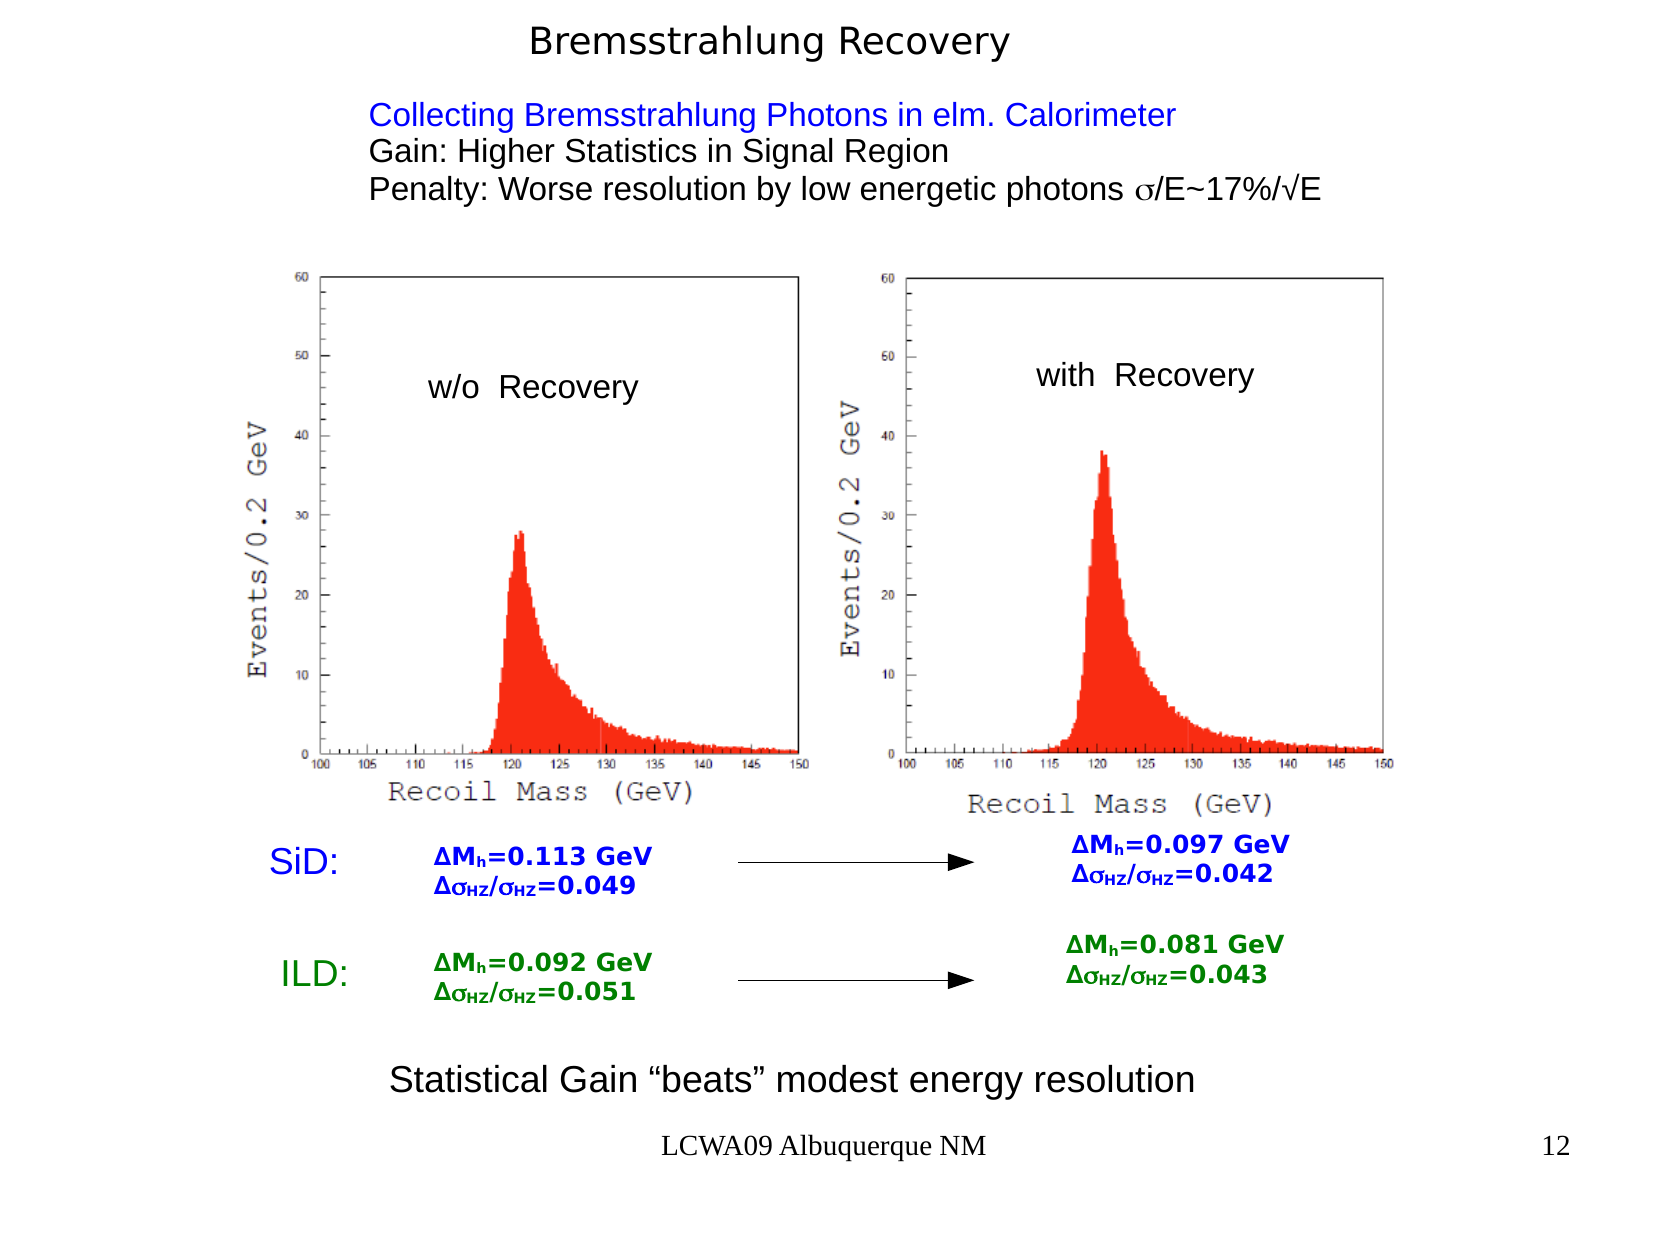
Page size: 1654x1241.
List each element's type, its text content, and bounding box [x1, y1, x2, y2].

text_box SiD: [253, 832, 355, 890]
text_box w/o Recovery [413, 361, 653, 414]
text_box with Recovery [1021, 349, 1269, 401]
text_box Collecting Bremsstrahlung Photons in elm. Calorimeter Gain: Higher Statistics in Signal Region Penalty: Worse resolution by low energetic photons σ/E~17%/√E [353, 88, 1335, 218]
text_box ∆Mh=0.113 GeV ∆σHZ/σHZ=0.049 [419, 761, 667, 868]
text_box ∆Mh=0.097 GeV ∆σHZ/σHZ=0.042 [1056, 750, 1305, 912]
picture [223, 264, 1406, 824]
text_box ∆Mh=0.081 GeV ∆σHZ/σHZ=0.043 [1051, 850, 1299, 1013]
text_box ∆Mh=0.092 GeV ∆σHZ/σHZ=0.051 [419, 868, 667, 1031]
text_box ILD: [265, 944, 365, 1002]
text_box Bremsstrahlung Recovery [513, 12, 1016, 71]
text_box Statistical Gain “beats” modest energy resolution [373, 1051, 1214, 1109]
